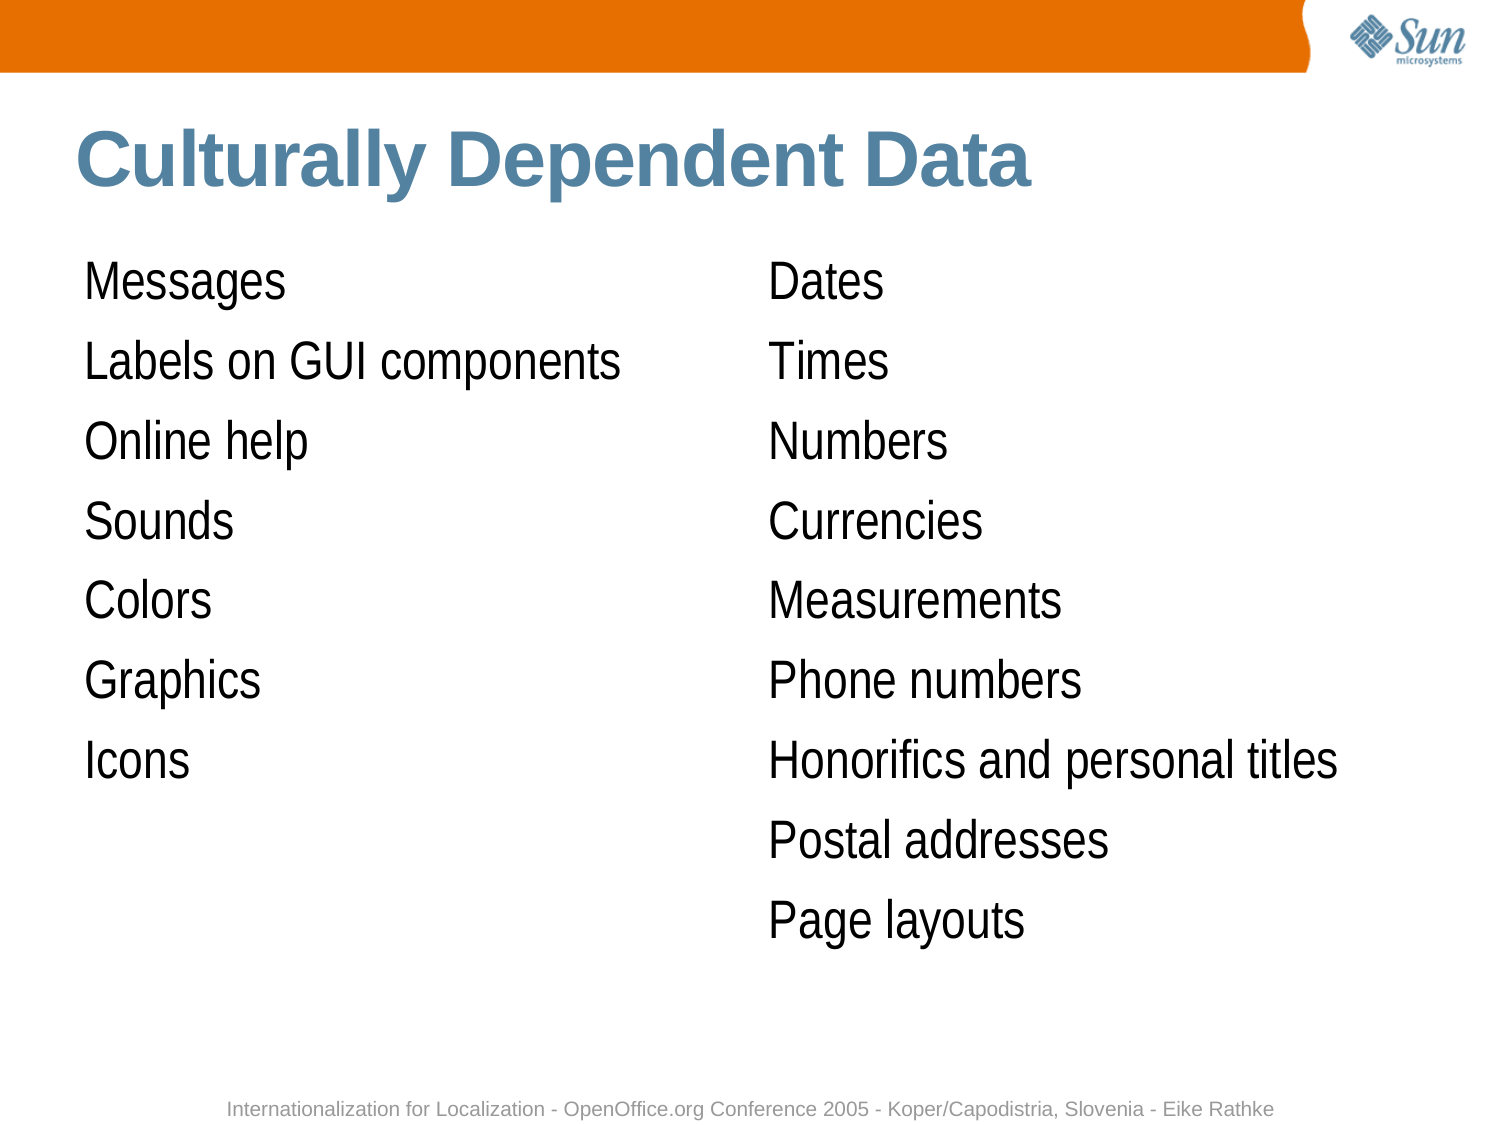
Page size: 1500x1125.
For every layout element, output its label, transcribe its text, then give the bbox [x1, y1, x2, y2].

list Dates Times Numbers Currencies Measurements Phone numbers Honorifics and personal titles Postal addresses Page layouts [749, 257, 1402, 953]
list Messages Labels on GUI components Online help Sounds Colors Graphics Icons [64, 257, 717, 1017]
title Culturally Dependent Data [75, 122, 1438, 228]
picture [0, 0, 1500, 75]
